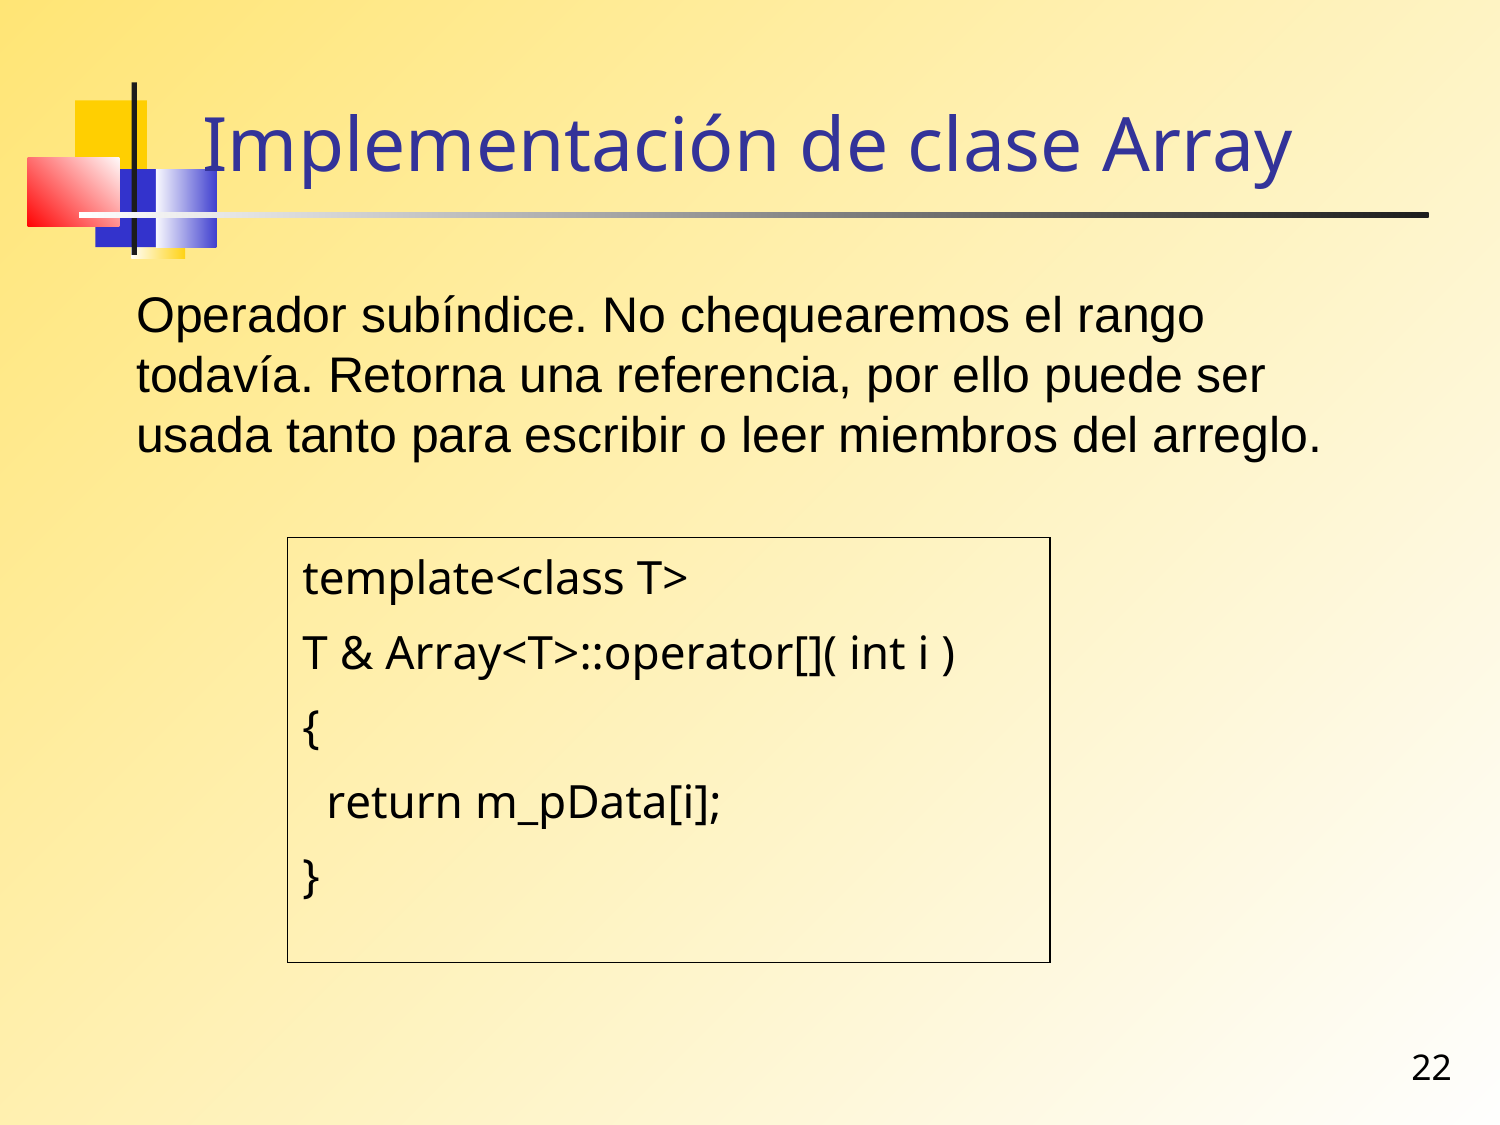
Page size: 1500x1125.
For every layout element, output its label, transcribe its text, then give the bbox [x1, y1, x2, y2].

list template<class T> T & Array<T>::operator[]( int i )‏ { return m_pData[i]; } [287, 537, 1051, 963]
text_box Operador subíndice. No chequearemos el rango todavía. Retorna una referencia, por ello puede ser usada tanto para escribir o leer miembros del arreglo. [112, 274, 1351, 471]
title Implementación de clase Array [187, 37, 1466, 201]
